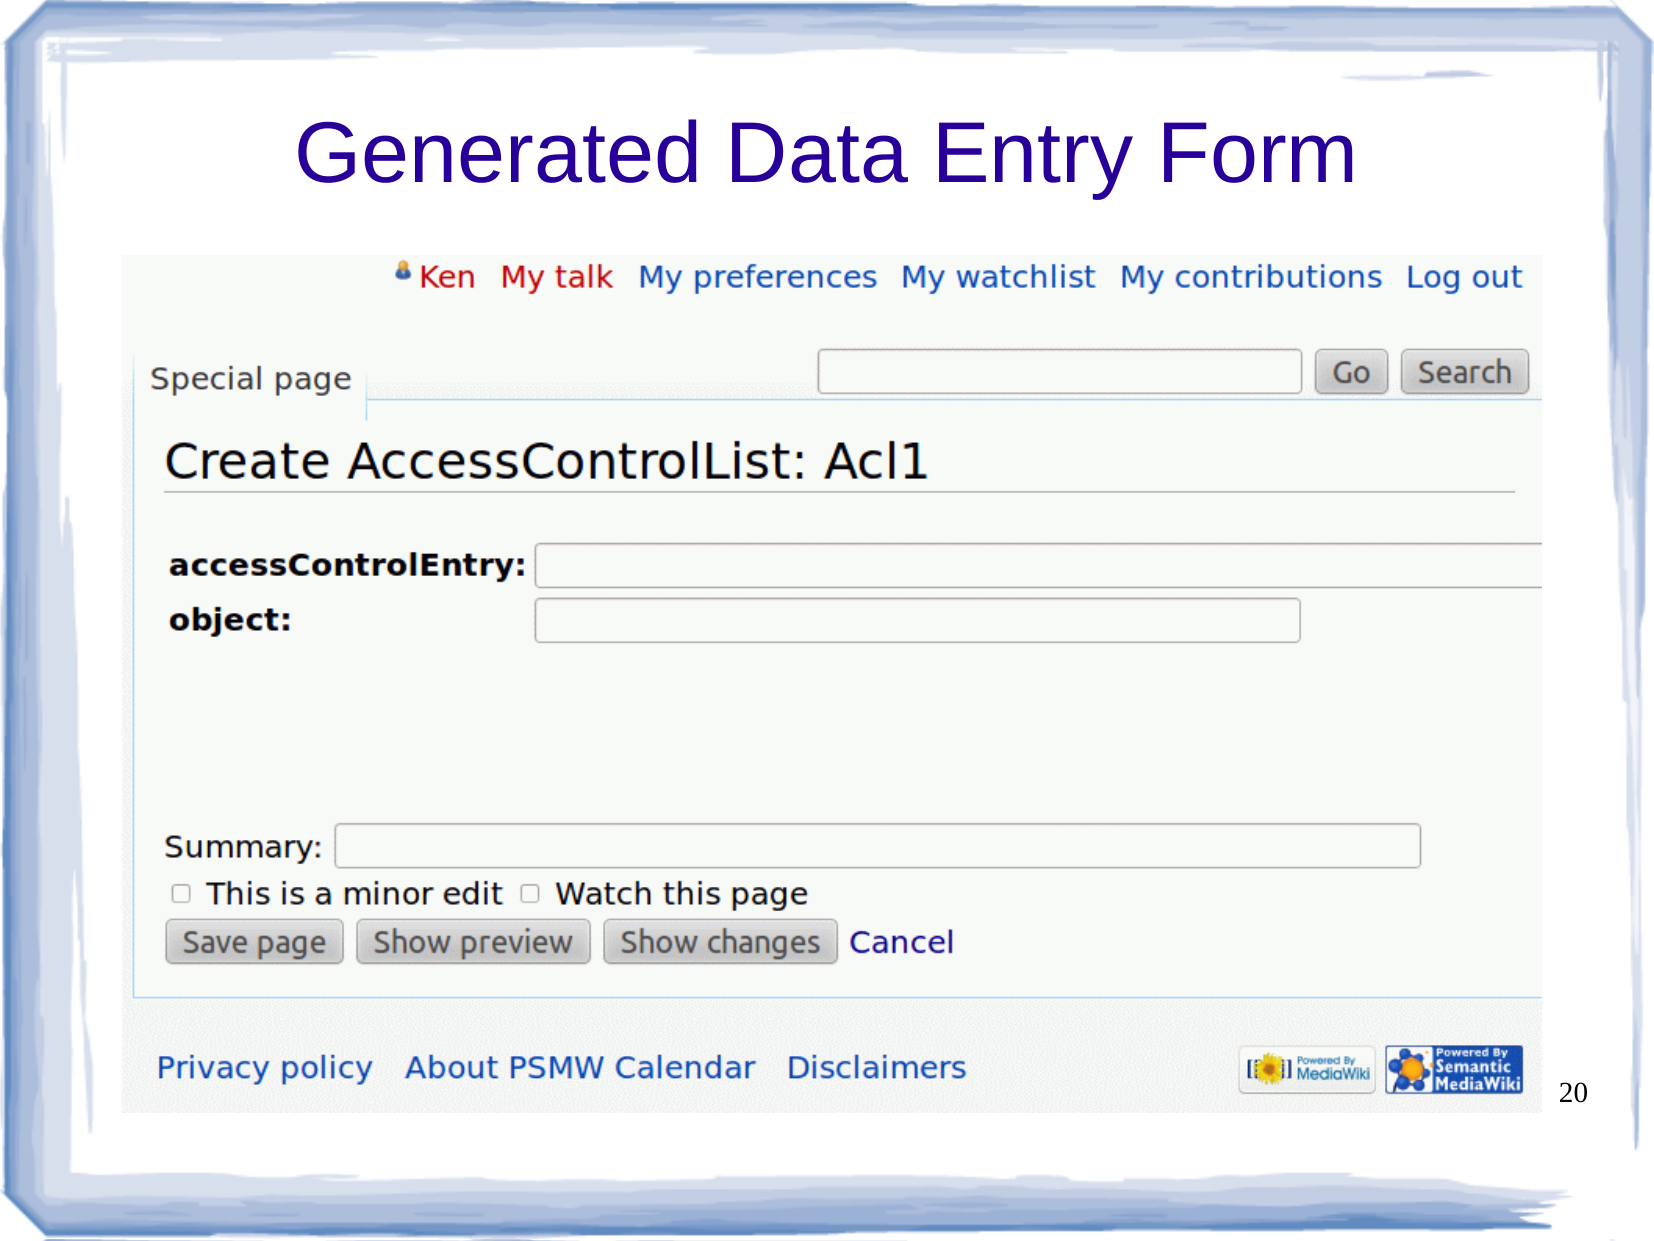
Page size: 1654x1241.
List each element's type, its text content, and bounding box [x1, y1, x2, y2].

title Generated Data Entry Form [82, 49, 1571, 257]
picture [0, 0, 1654, 1241]
